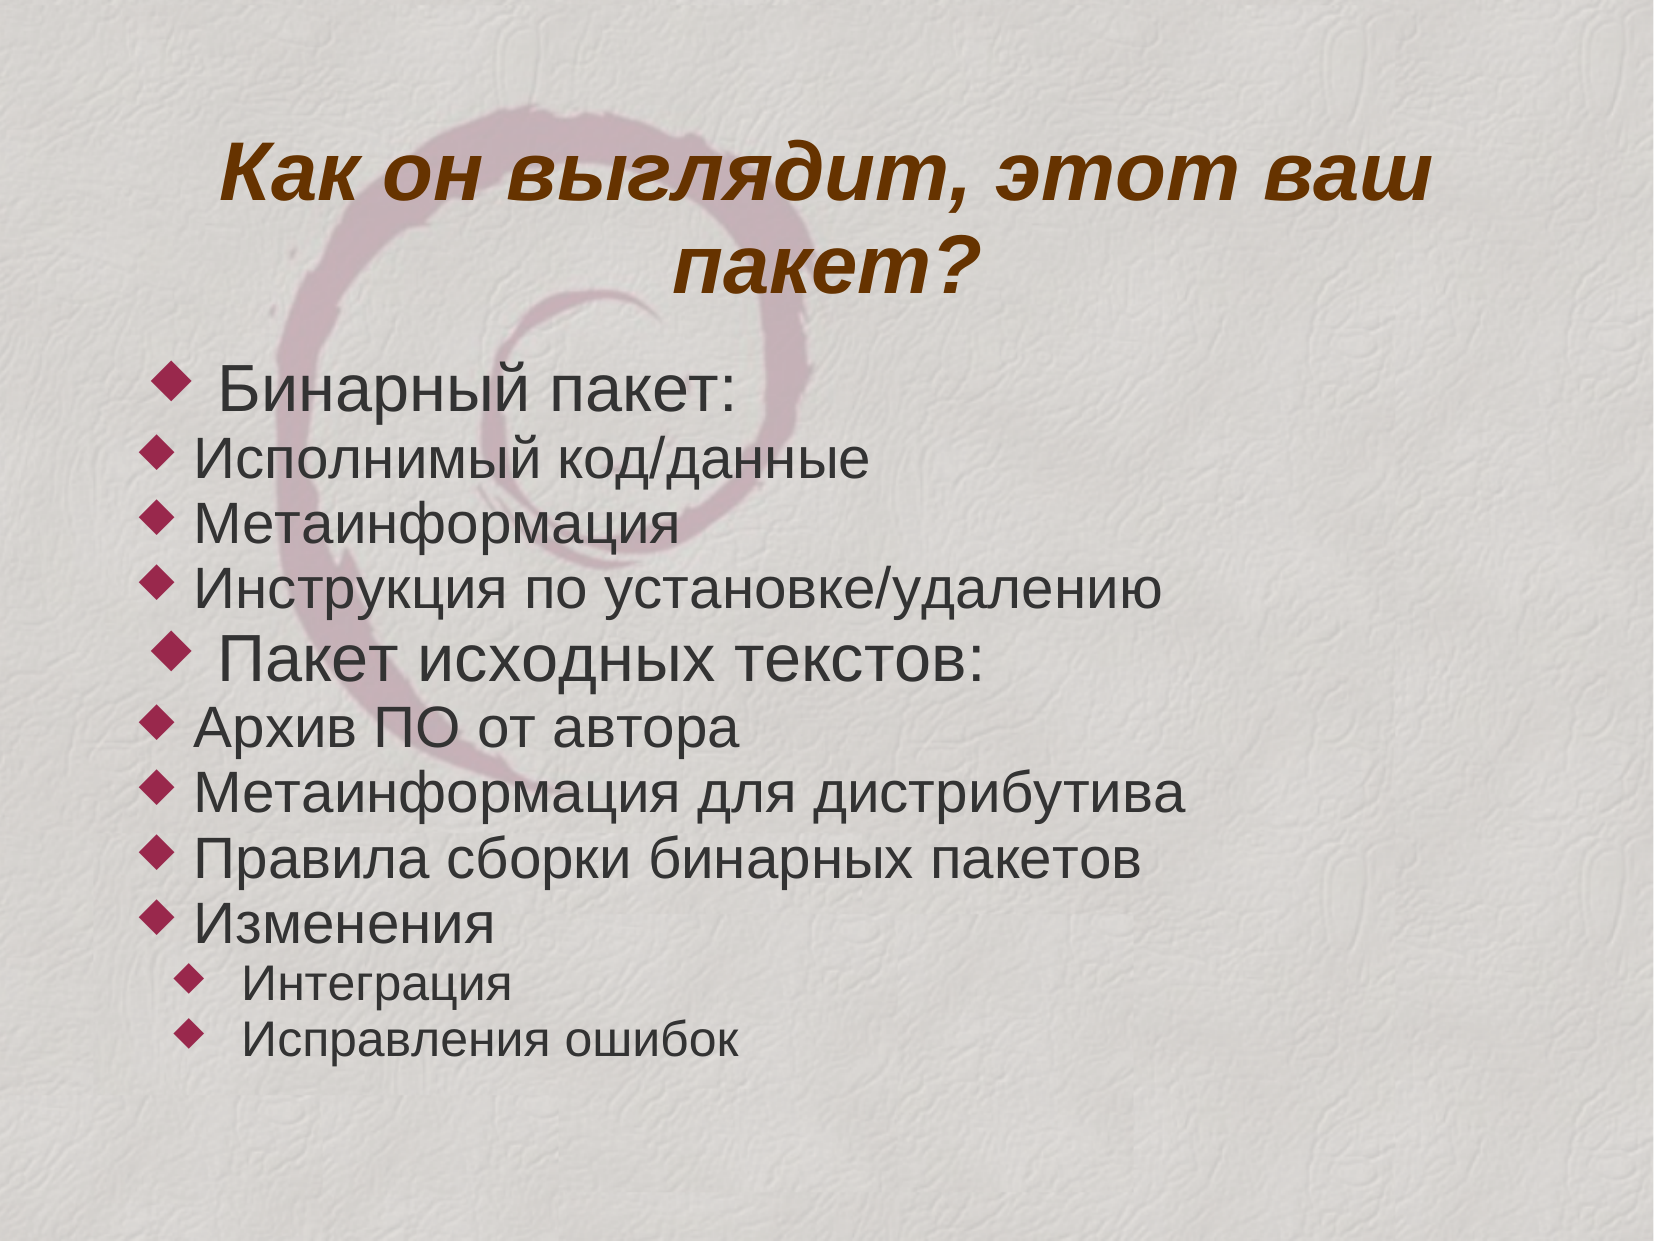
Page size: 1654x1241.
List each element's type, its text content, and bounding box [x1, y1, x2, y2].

title Как он выглядит, этот ваш пакет? [121, 114, 1534, 322]
picture [0, 0, 1654, 1241]
list Бинарный пакет: Исполнимый код/данные Метаинформация Инструкция по установке/удалению Пакет исходных текстов: Архив ПО от автора Метаинформация для дистрибутива Правила сборки бинарных пакетов Изменения Интеграция Исправления ошибок [134, 350, 1516, 1170]
